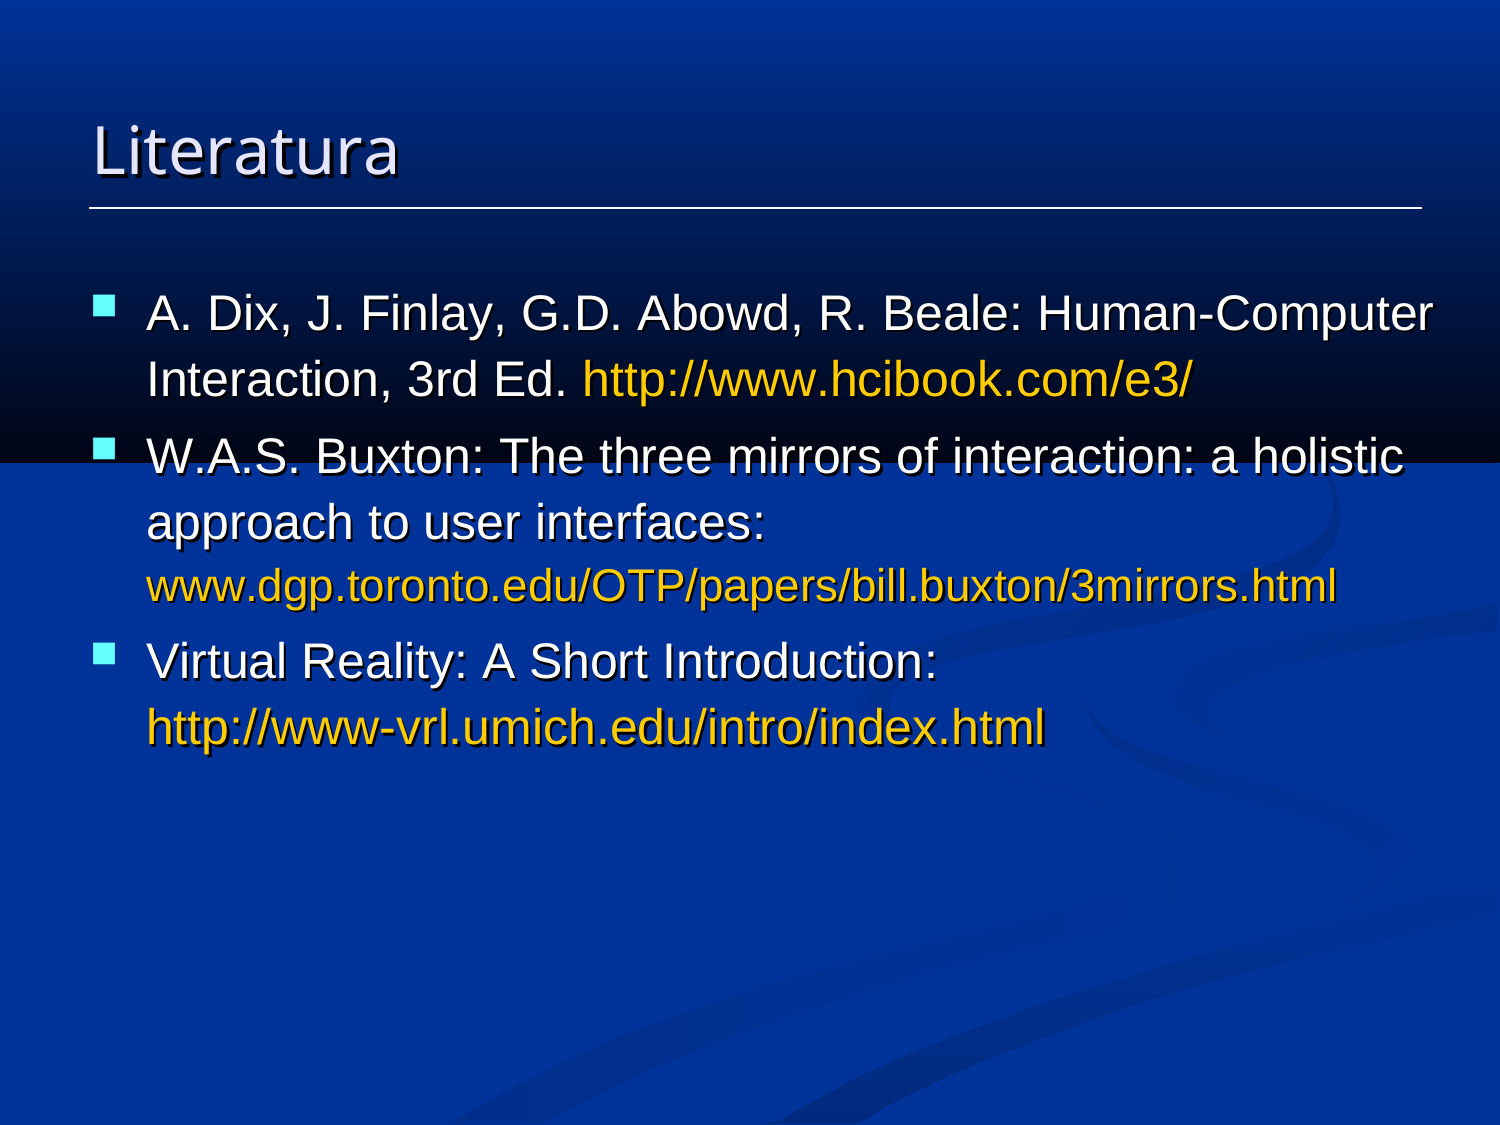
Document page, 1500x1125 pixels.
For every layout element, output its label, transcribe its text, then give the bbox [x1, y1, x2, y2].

text_box Literatura [76, 54, 1352, 242]
list A. Dix, J. Finlay, G.D. Abowd, R. Beale: Human-Computer Interaction, 3rd Ed. http://www.hcibook.com/e3/ W.A.S. Buxton: The three mirrors of interaction: a holistic approach to user interfaces: www.dgp.toronto.edu/OTP/papers/bill.buxton/3mirrors.html Virtual Reality: A Short Introduction: http://www-vrl.umich.edu/intro/index.html [74, 267, 1459, 1056]
